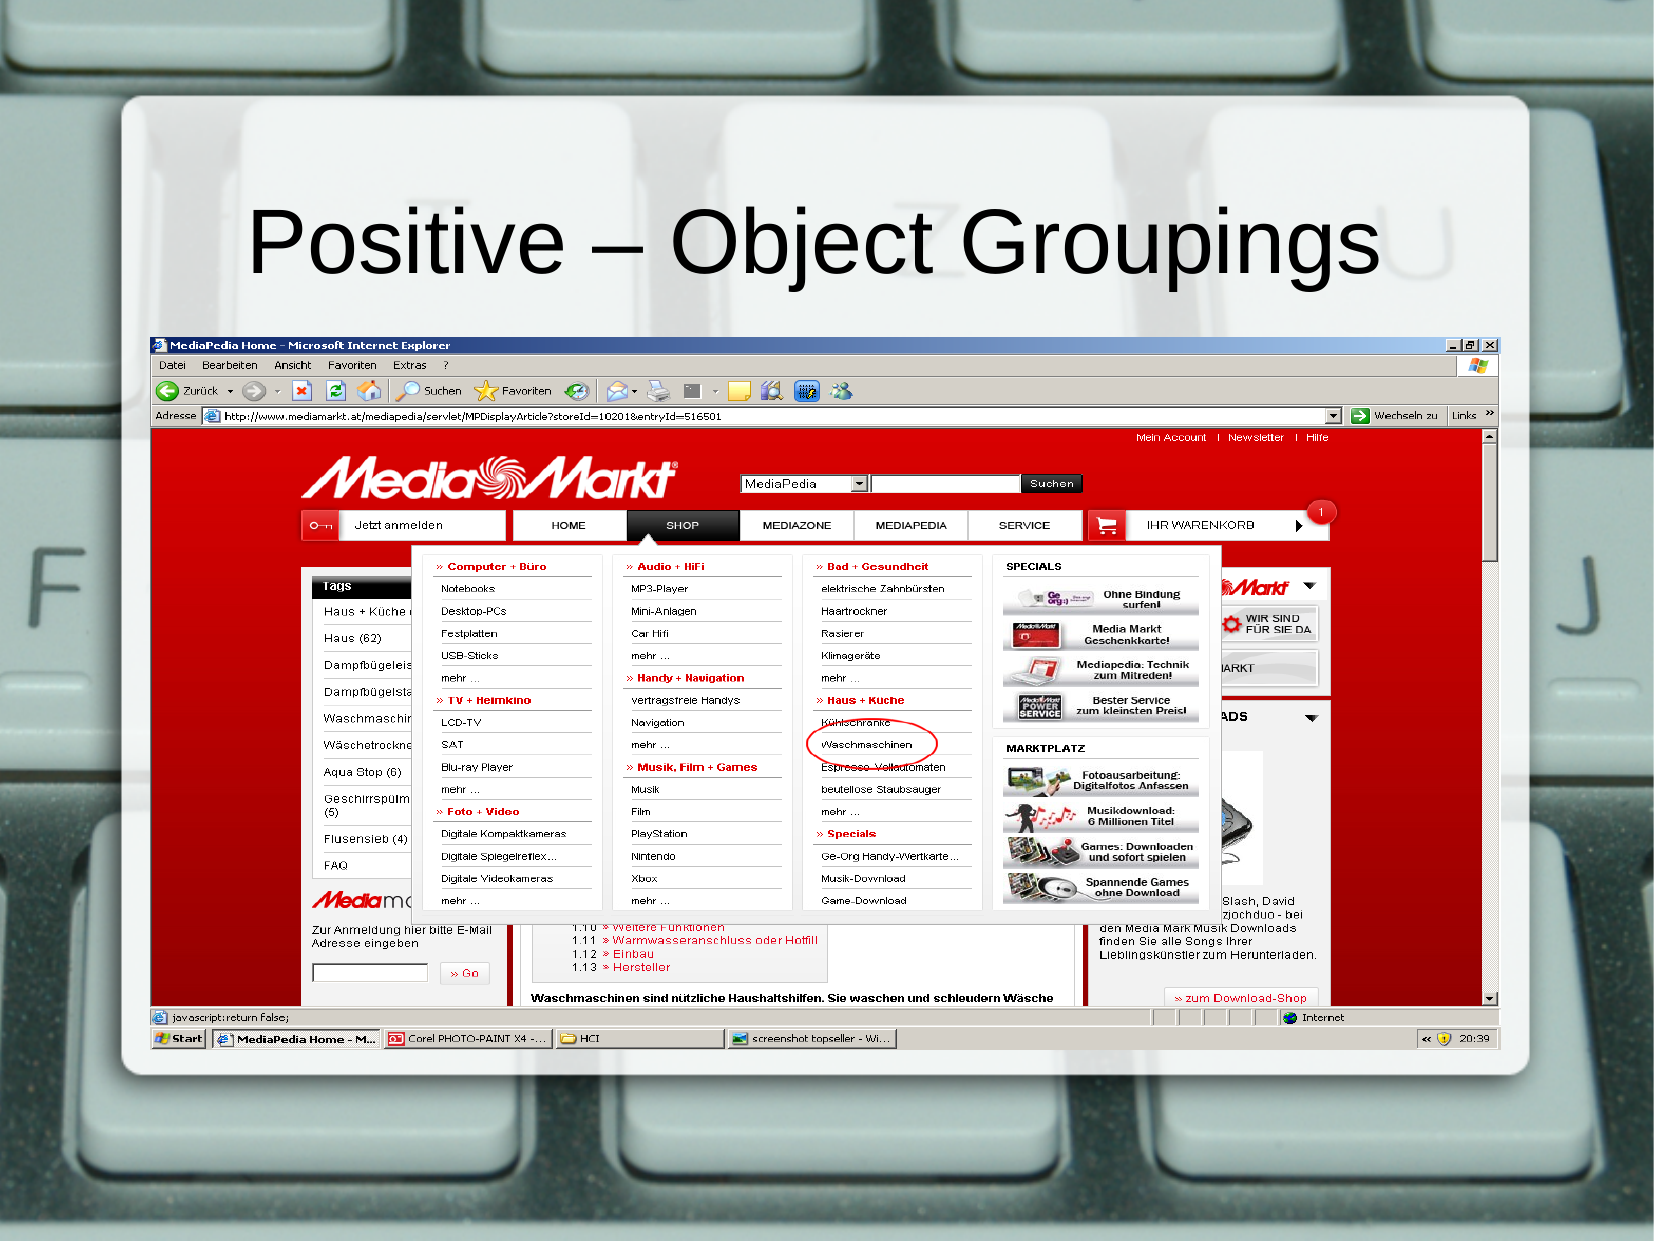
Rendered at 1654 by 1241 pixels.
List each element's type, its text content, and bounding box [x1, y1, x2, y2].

title Positive – Object Groupings [129, 145, 1501, 338]
picture [0, 0, 1654, 1241]
